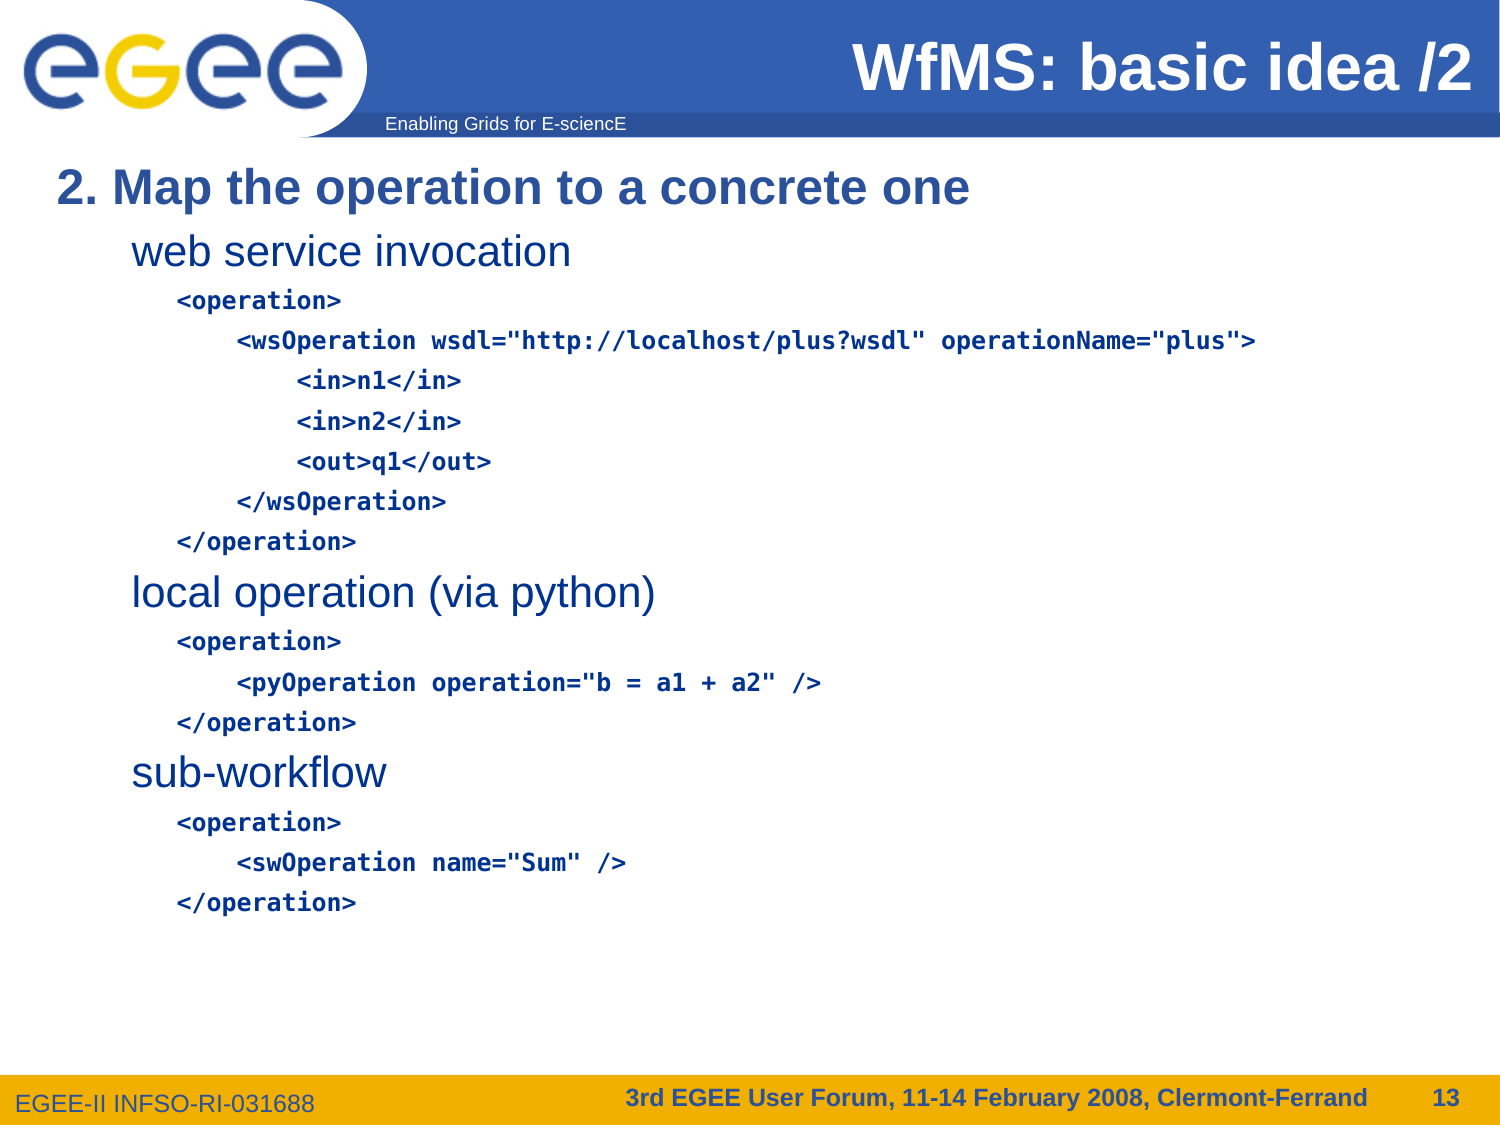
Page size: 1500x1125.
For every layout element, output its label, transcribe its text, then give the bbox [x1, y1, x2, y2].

picture [18, 30, 349, 112]
list 2. Map the operation to a concrete one web service invocation <operation> <wsOperation wsdl="http://localhost/plus?wsdl" operationName="plus"> <in>n1</in> <in>n2</in> <out>q1</out> </wsOperation> </operation> local operation (via python) <operation> <pyOperation operation="b = a1 + a2" /> </operation> sub-workflow <operation> <swOperation name="Sum" /> </operation> [56, 159, 1466, 1036]
title WfMS: basic idea /2 [369, 0, 1475, 148]
